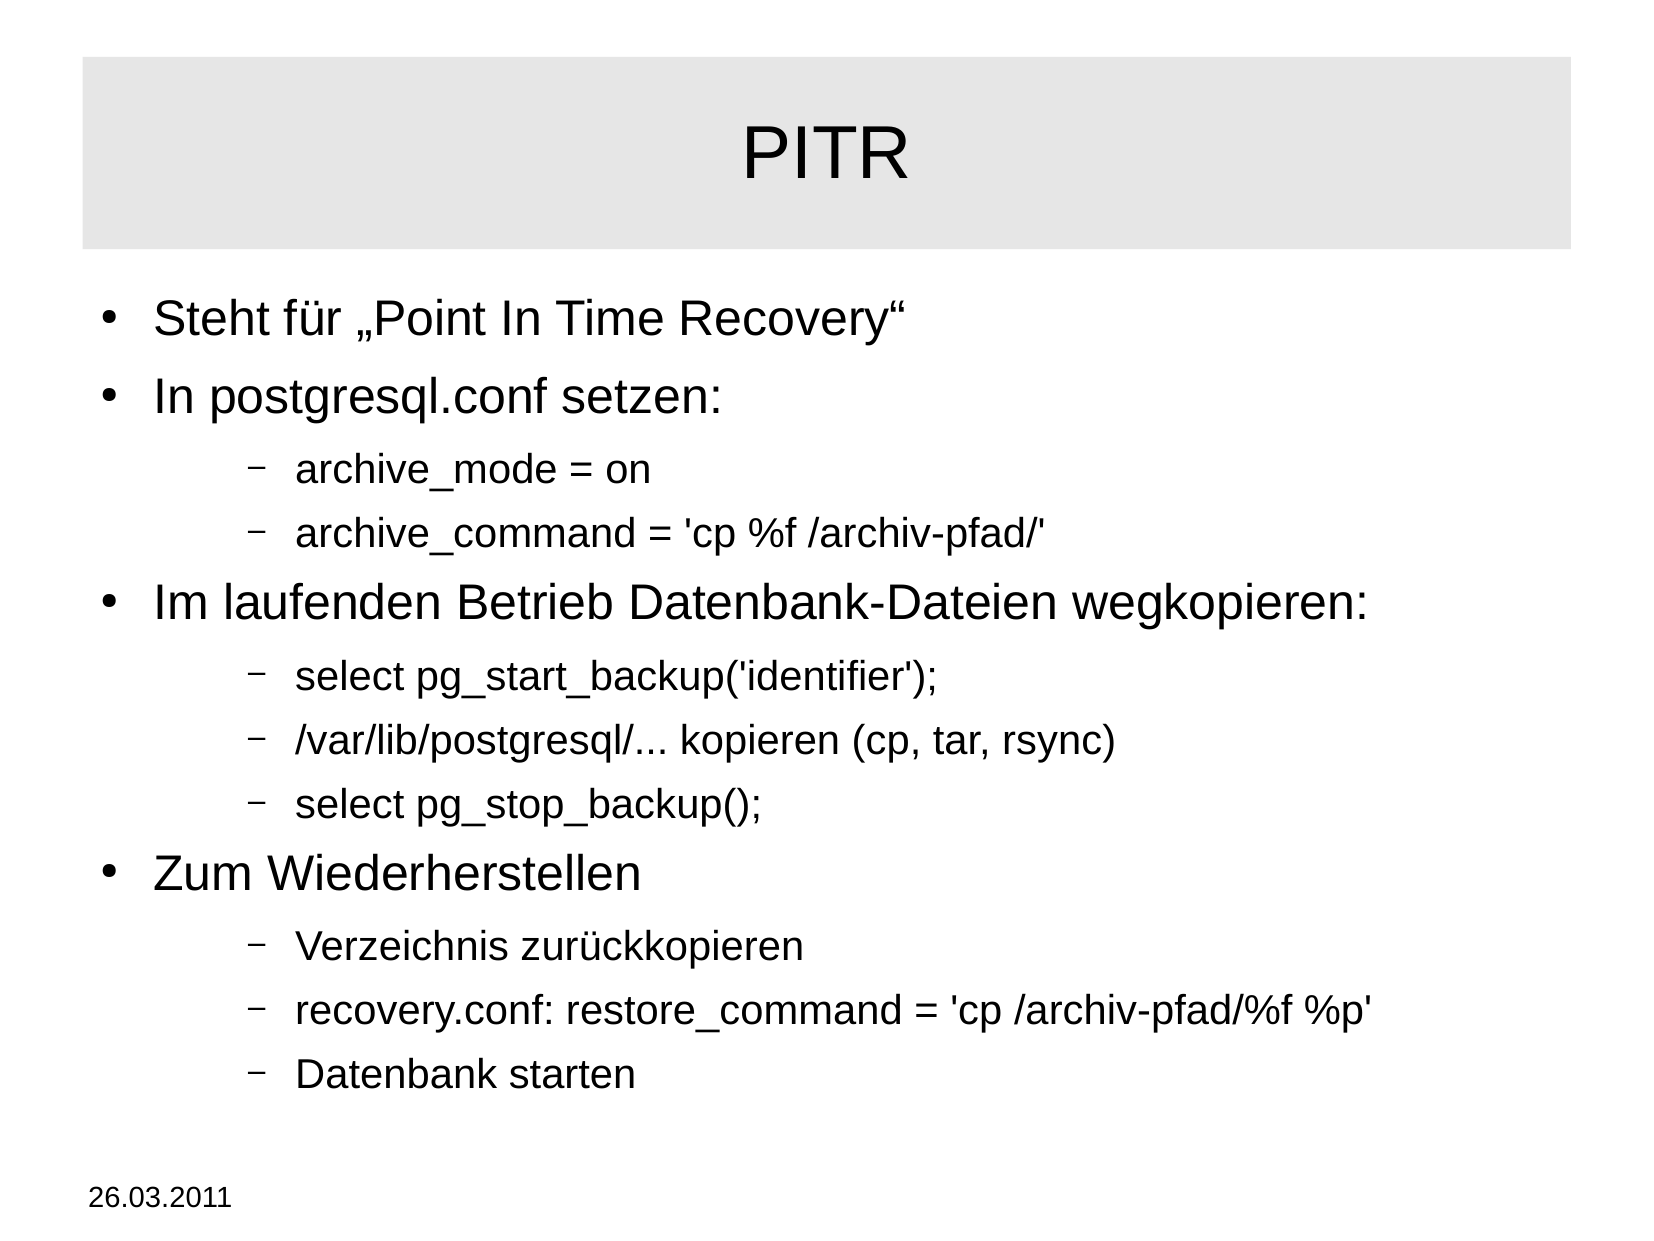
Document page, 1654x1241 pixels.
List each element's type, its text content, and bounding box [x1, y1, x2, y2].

list Steht für „Point In Time Recovery“ In postgresql.conf setzen: archive_mode = on archive_command = 'cp %f /archiv-pfad/' Im laufenden Betrieb Datenbank-Dateien wegkopieren: select pg_start_backup('identifier'); /var/lib/postgresql/... kopieren (cp, tar, rsync) select pg_stop_backup(); Zum Wiederherstellen Verzeichnis zurückkopieren recovery.conf: restore_command = 'cp /archiv-pfad/%f %p' Datenbank starten [82, 290, 1571, 1098]
title PITR [82, 56, 1571, 250]
